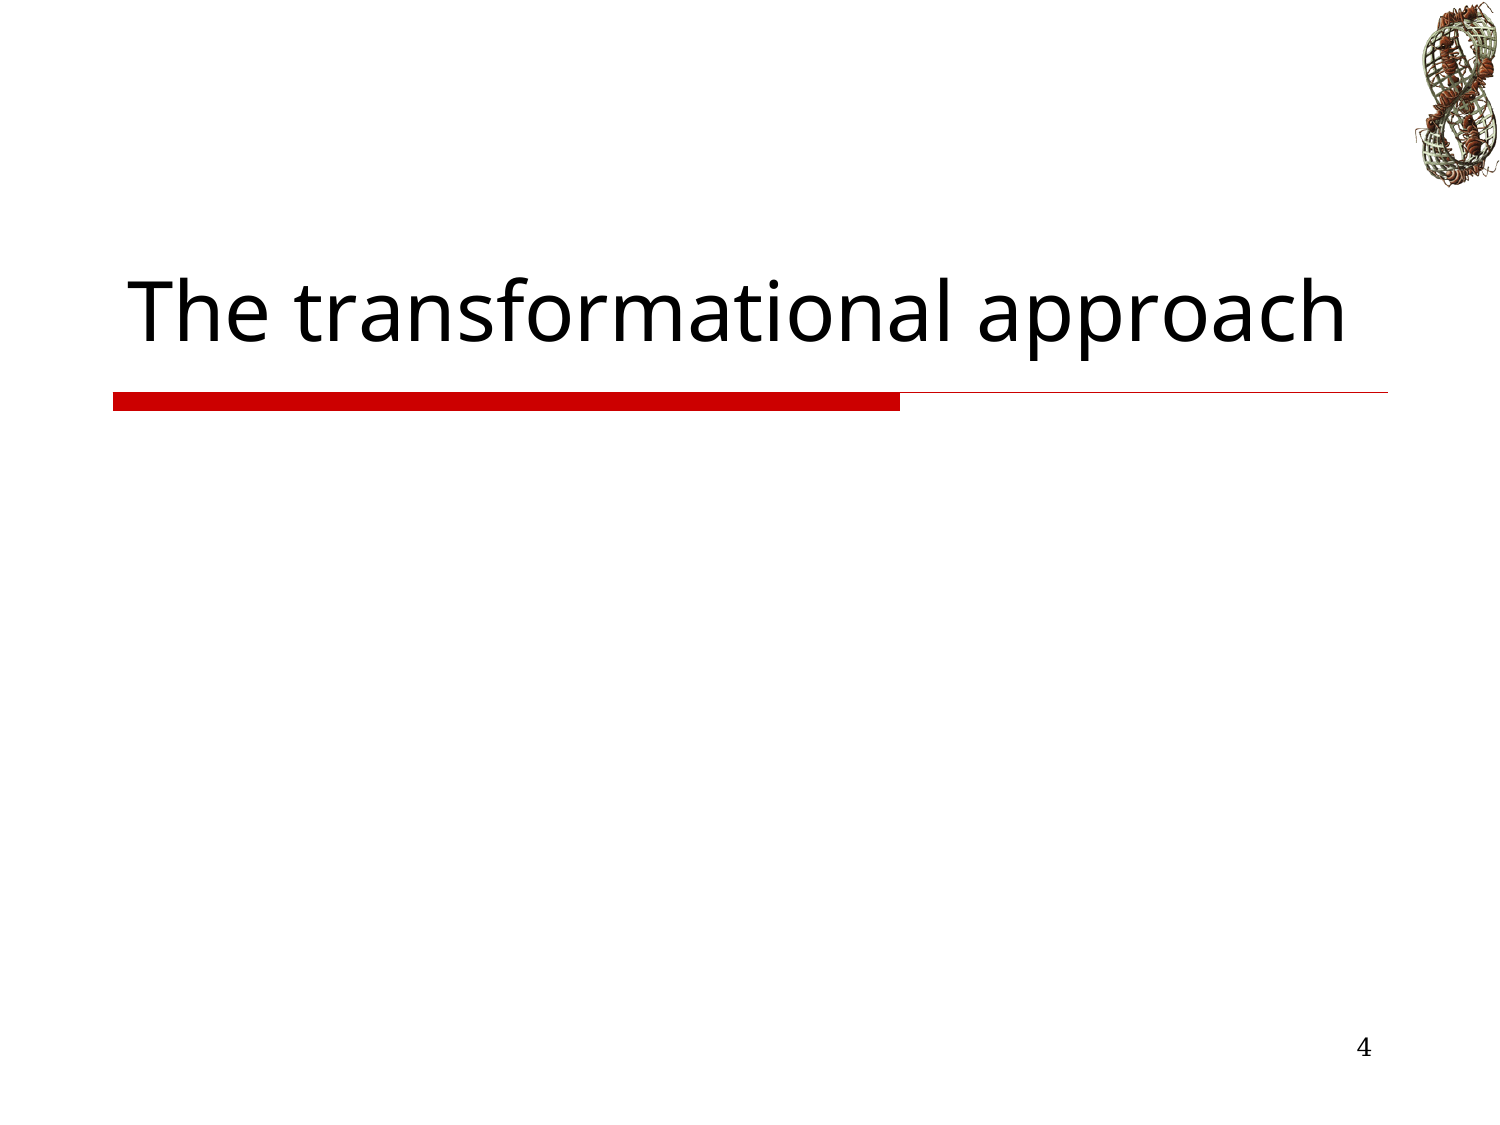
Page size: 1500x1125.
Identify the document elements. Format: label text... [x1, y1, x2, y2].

picture [1412, 0, 1500, 189]
title The transformational approach [112, 162, 1388, 374]
